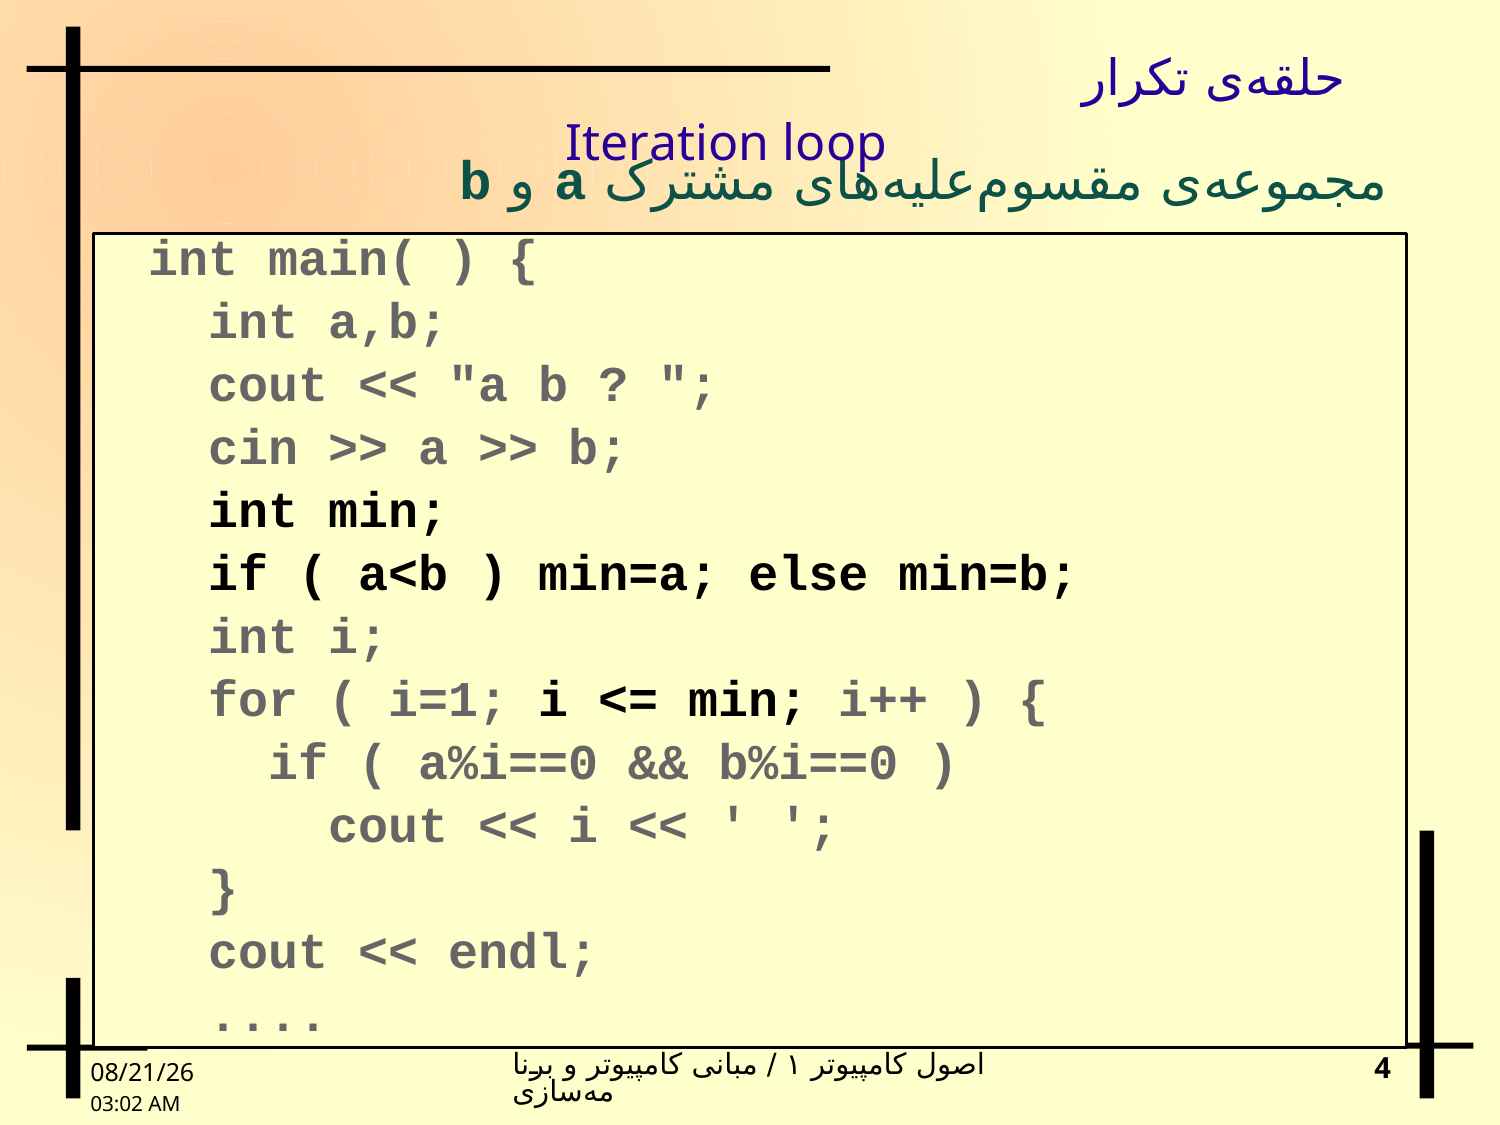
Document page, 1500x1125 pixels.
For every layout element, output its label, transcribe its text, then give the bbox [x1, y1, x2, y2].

list مجموعه‌ی مقسوم‌علیه‌های مشترک a و b [92, 148, 1441, 234]
list int main( ) { int a,b; cout << "a b ? "; cin >> a >> b; int min; if ( a<b ) min=a; else min=b; int i; for ( i=1; i <= min; i++ ) { if ( a%i==0 && b%i==0 ) cout << i << ' '; } cout << endl; .... [93, 234, 1407, 1048]
title حلقه‌ی تکرار Iteration loop [86, 52, 1367, 172]
